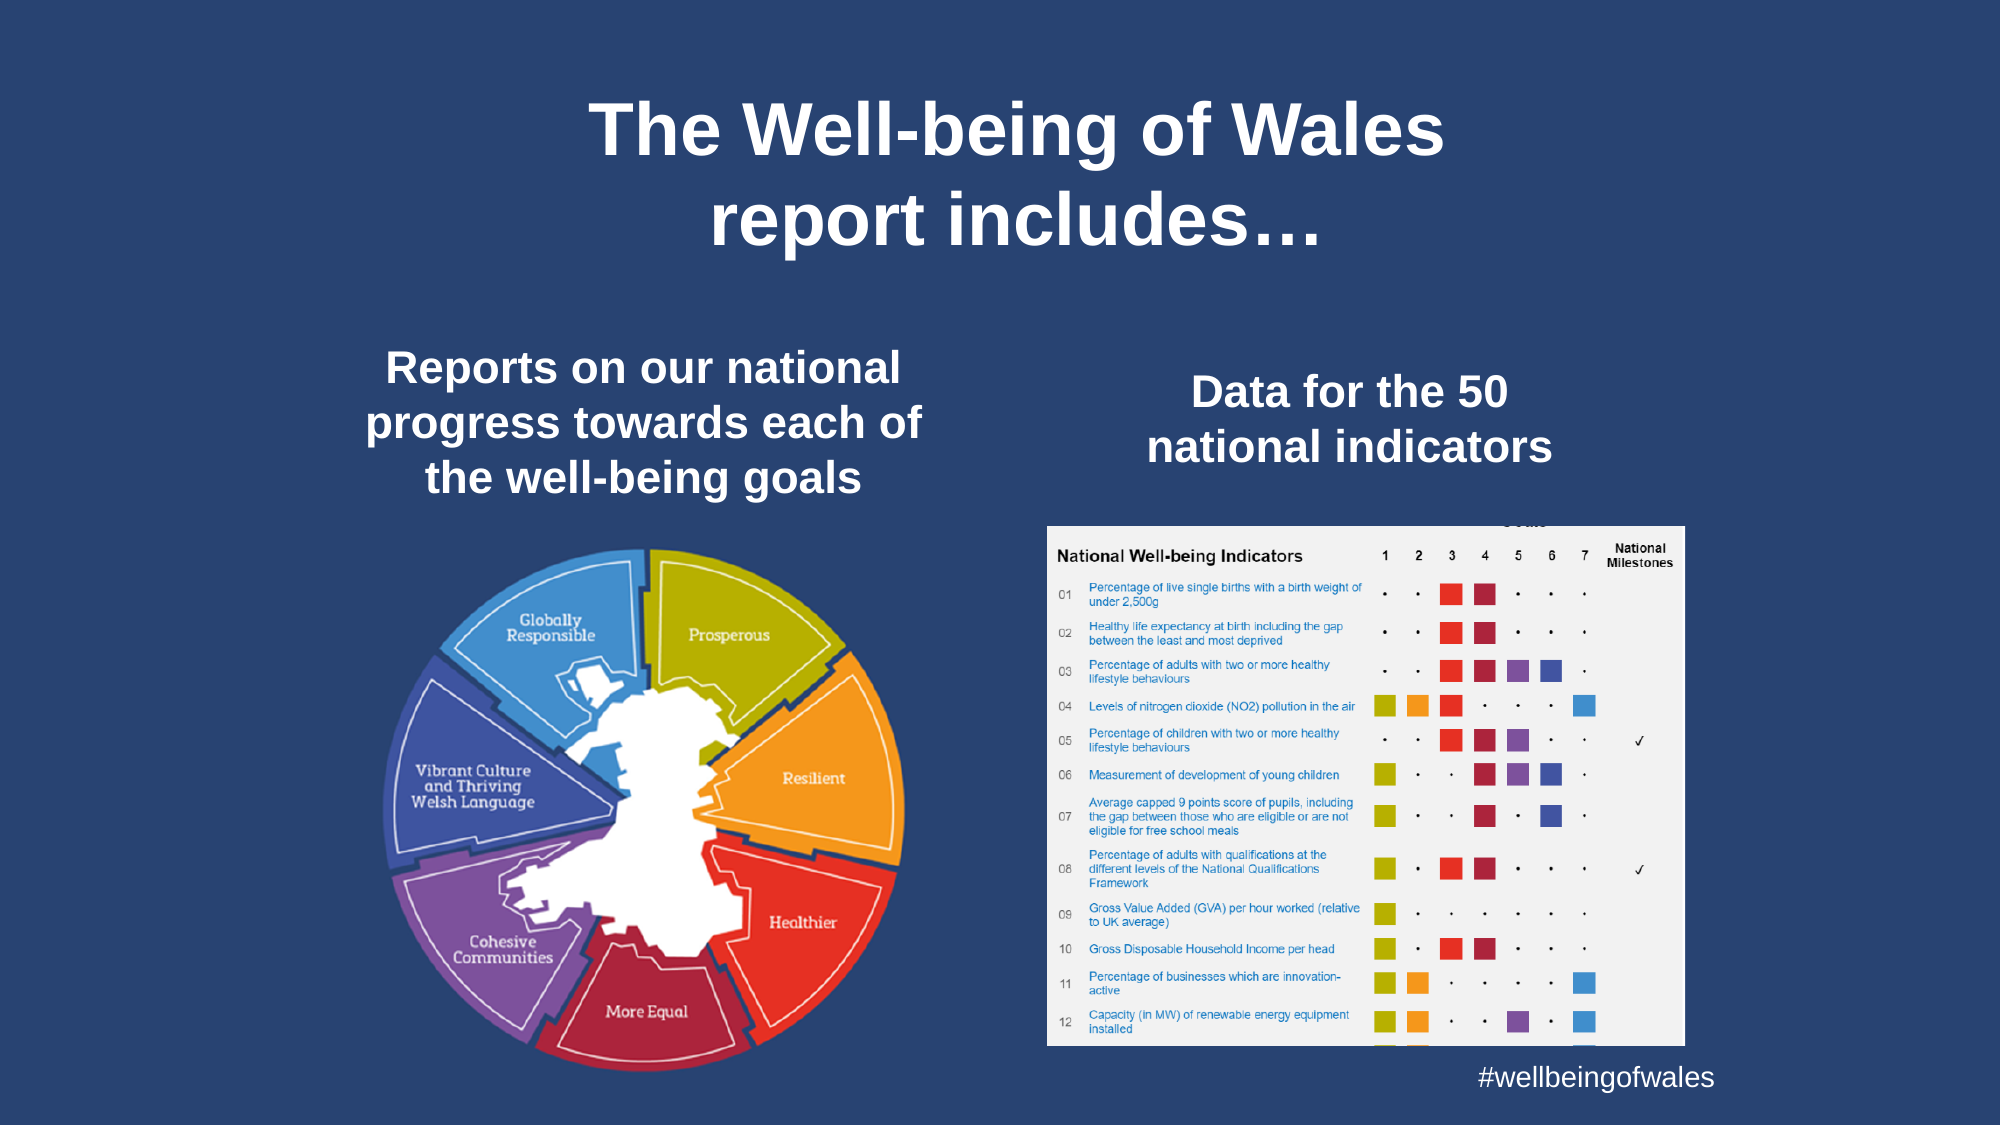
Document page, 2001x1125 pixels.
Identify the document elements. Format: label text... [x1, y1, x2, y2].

picture [373, 536, 915, 1076]
text_box #wellbeingofwales [1463, 1050, 1734, 1101]
picture [1047, 526, 1686, 1046]
text_box Data for the 50 national indicators [1094, 354, 1606, 481]
text_box The Well-being of Wales report includes… [480, 72, 1555, 268]
text_box Reports on our national progress towards each of the well-being goals [317, 330, 971, 510]
